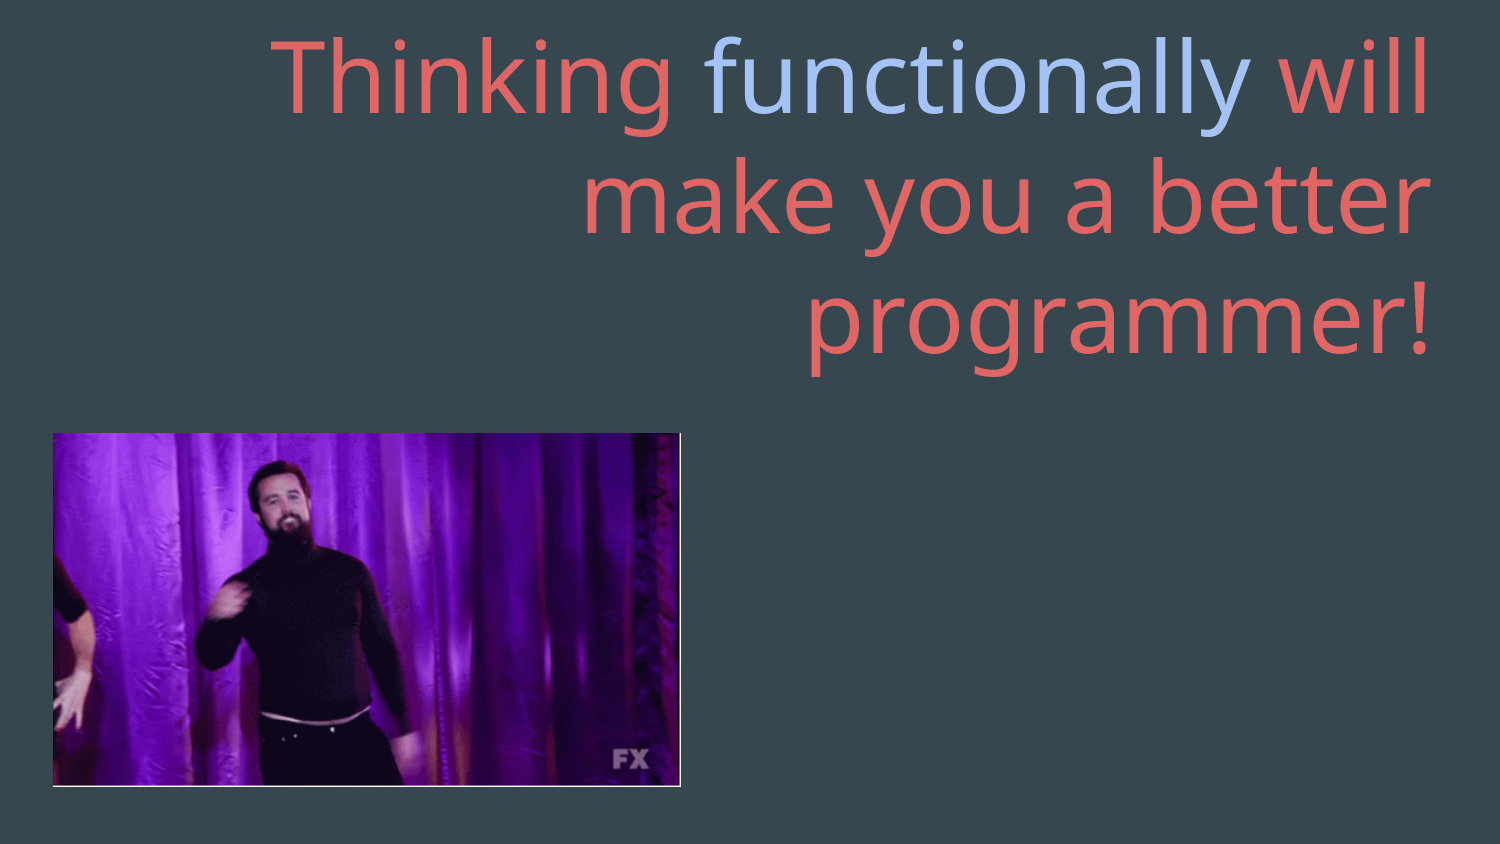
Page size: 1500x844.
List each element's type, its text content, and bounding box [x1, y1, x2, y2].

list Thinking functionally will make you a better programmer! [105, 13, 1449, 373]
picture [53, 433, 681, 787]
